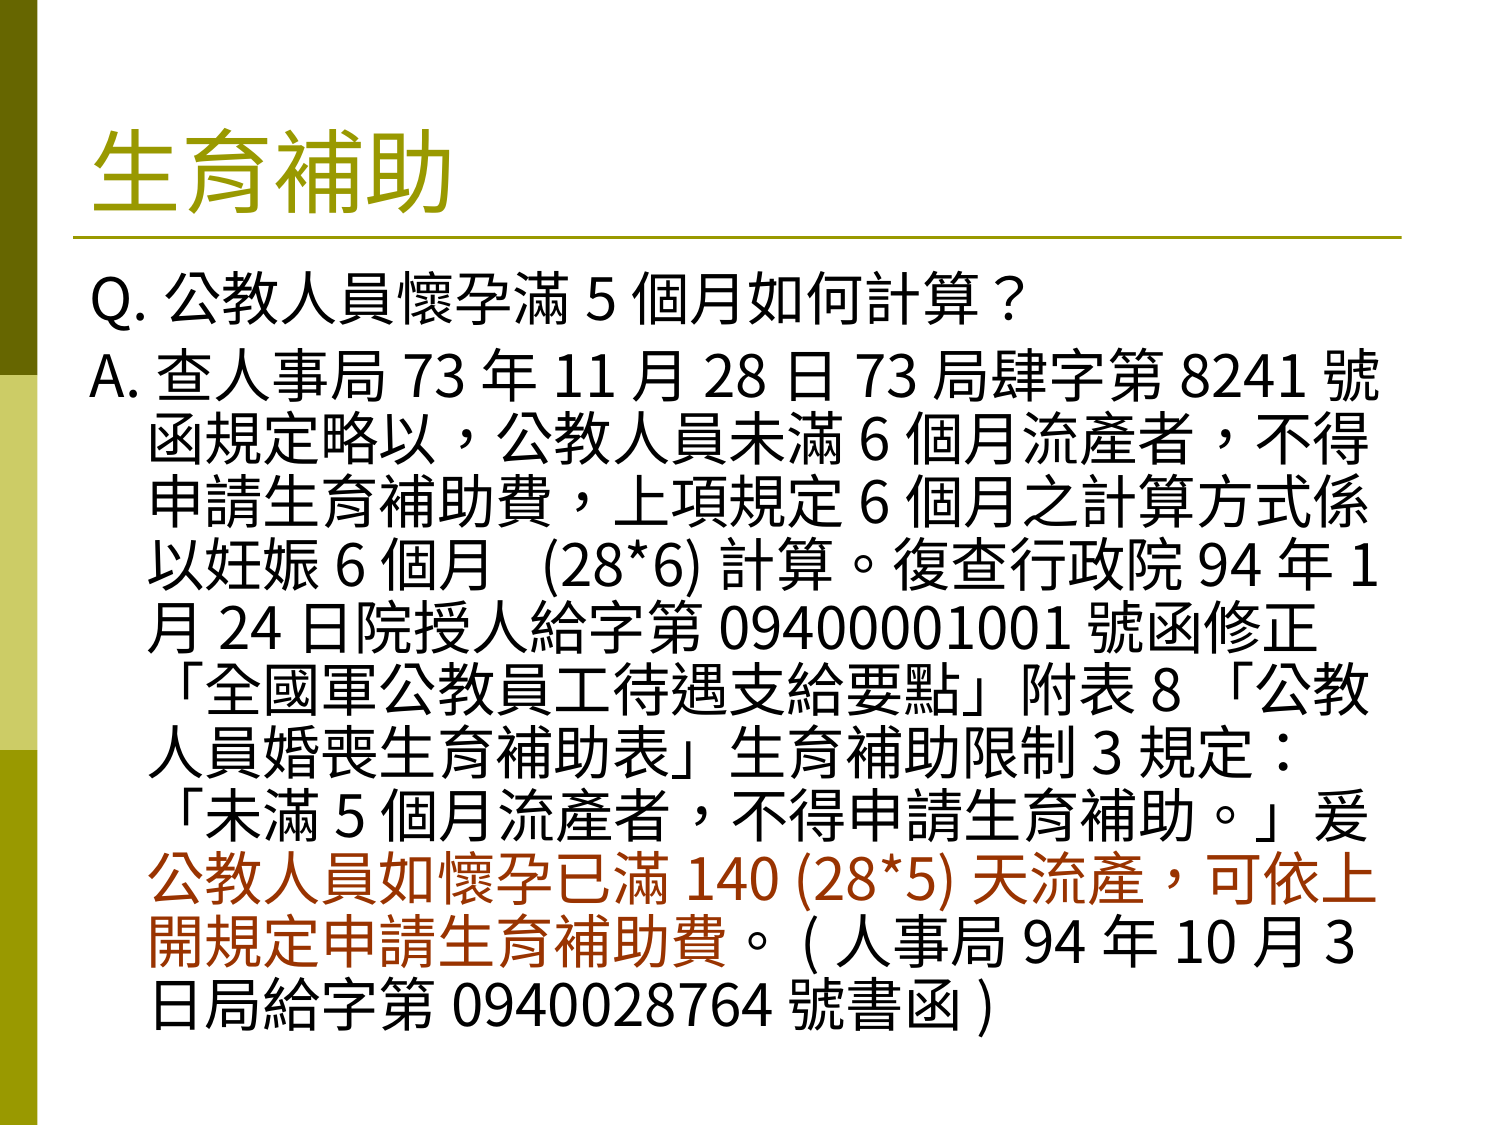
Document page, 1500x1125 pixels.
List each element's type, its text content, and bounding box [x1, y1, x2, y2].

title 生育補助 [75, 45, 1426, 233]
list Q.公教人員懷孕滿5個月如何計算？ A.查人事局73年11月28日73局肆字第8241號函規定略以，公教人員未滿6個月流產者，不得申請生育補助費，上項規定6個月之計算方式係以妊娠6個月 (28*6)計算。復查行政院94年1月24日院授人給字第09400001001號函修正「全國軍公教員工待遇支給要點」附表8「公教人員婚喪生育補助表」生育補助限制3規定： 「未滿5個月流產者，不得申請生育補助。」爰公教人員如懷孕已滿140 (28*5)天流產，可依上開規定申請生育補助費。(人事局94年10月3日局給字第0940028764號書函) [75, 262, 1426, 1094]
